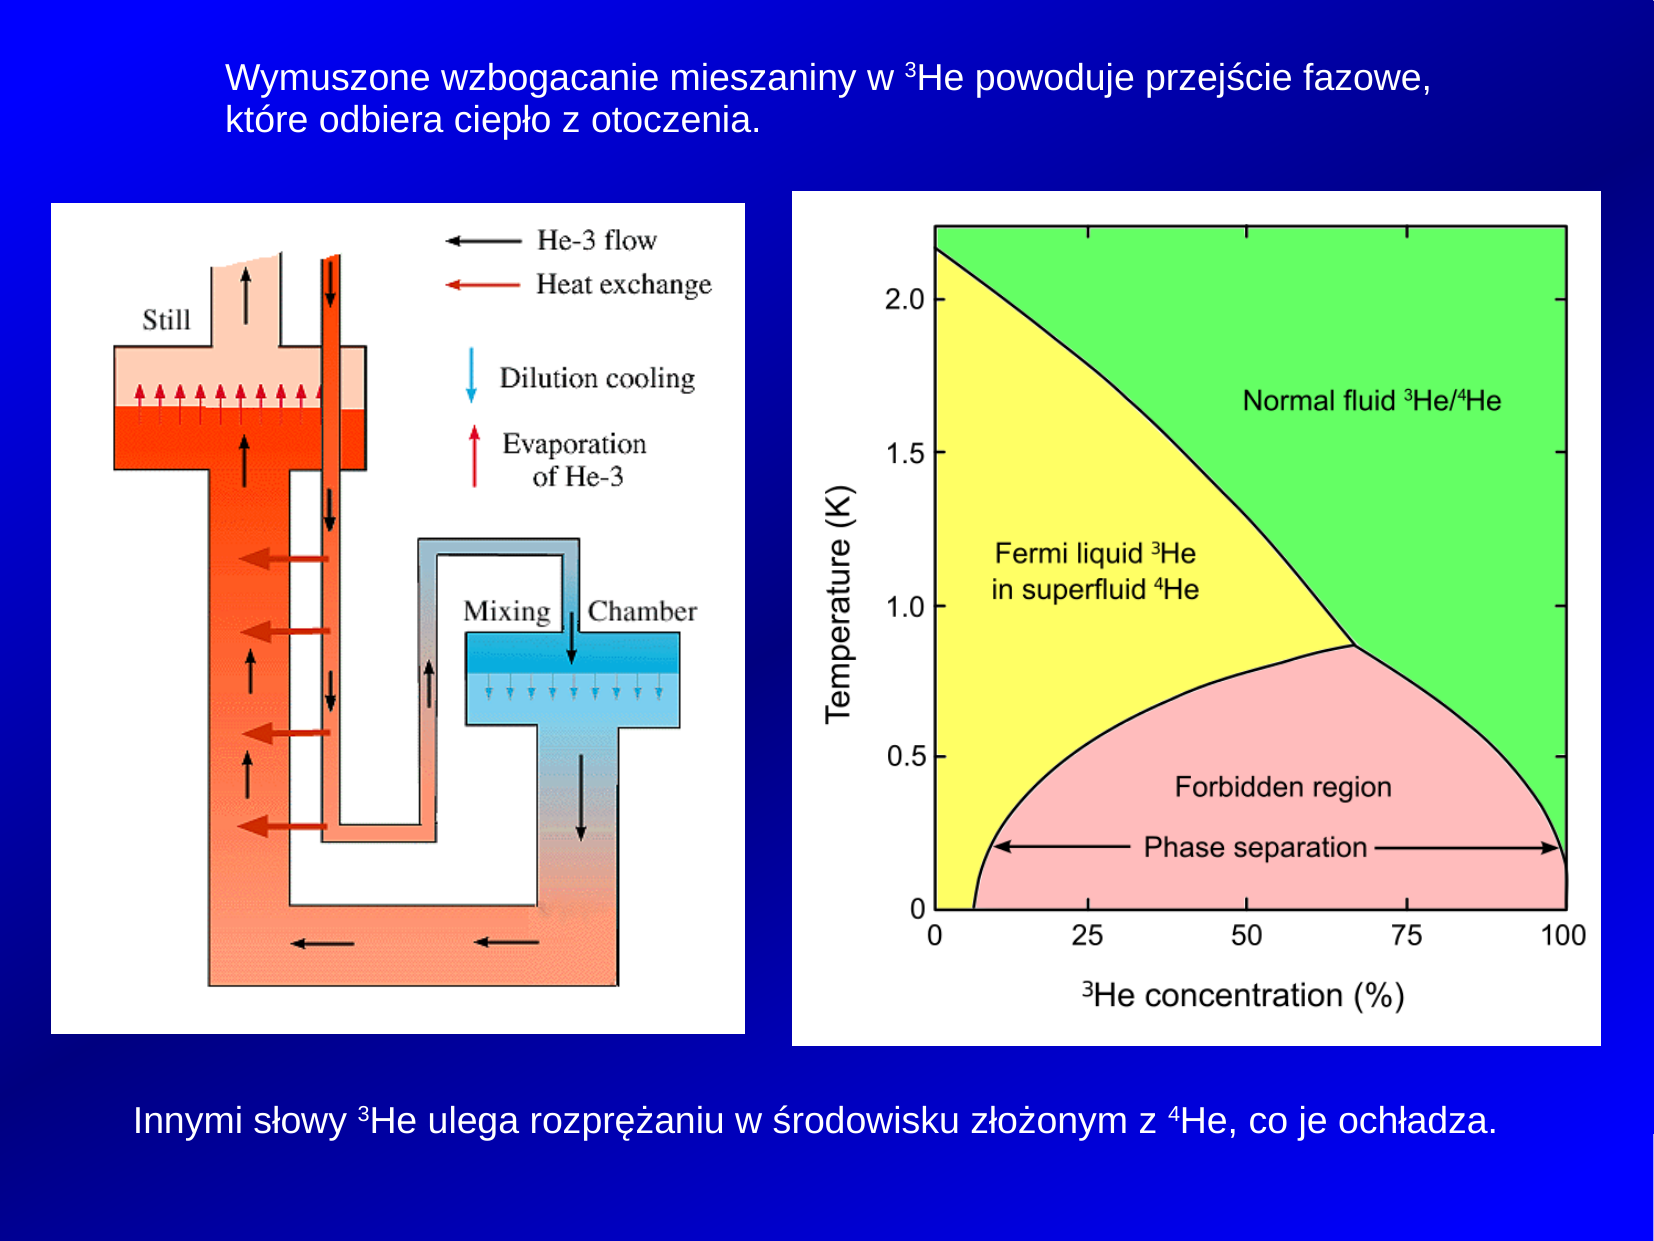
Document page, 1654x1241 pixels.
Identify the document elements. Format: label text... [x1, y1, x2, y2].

picture [792, 191, 1601, 1046]
text_box Innymi słowy 3He ulega rozprężaniu w środowisku złożonym z 4He, co je ochładza. [118, 1092, 1514, 1150]
picture [51, 203, 745, 1034]
text_box Wymuszone wzbogacanie mieszaniny w 3He powoduje przejście fazowe, które odbiera ciepło z otoczenia. [210, 48, 1447, 148]
